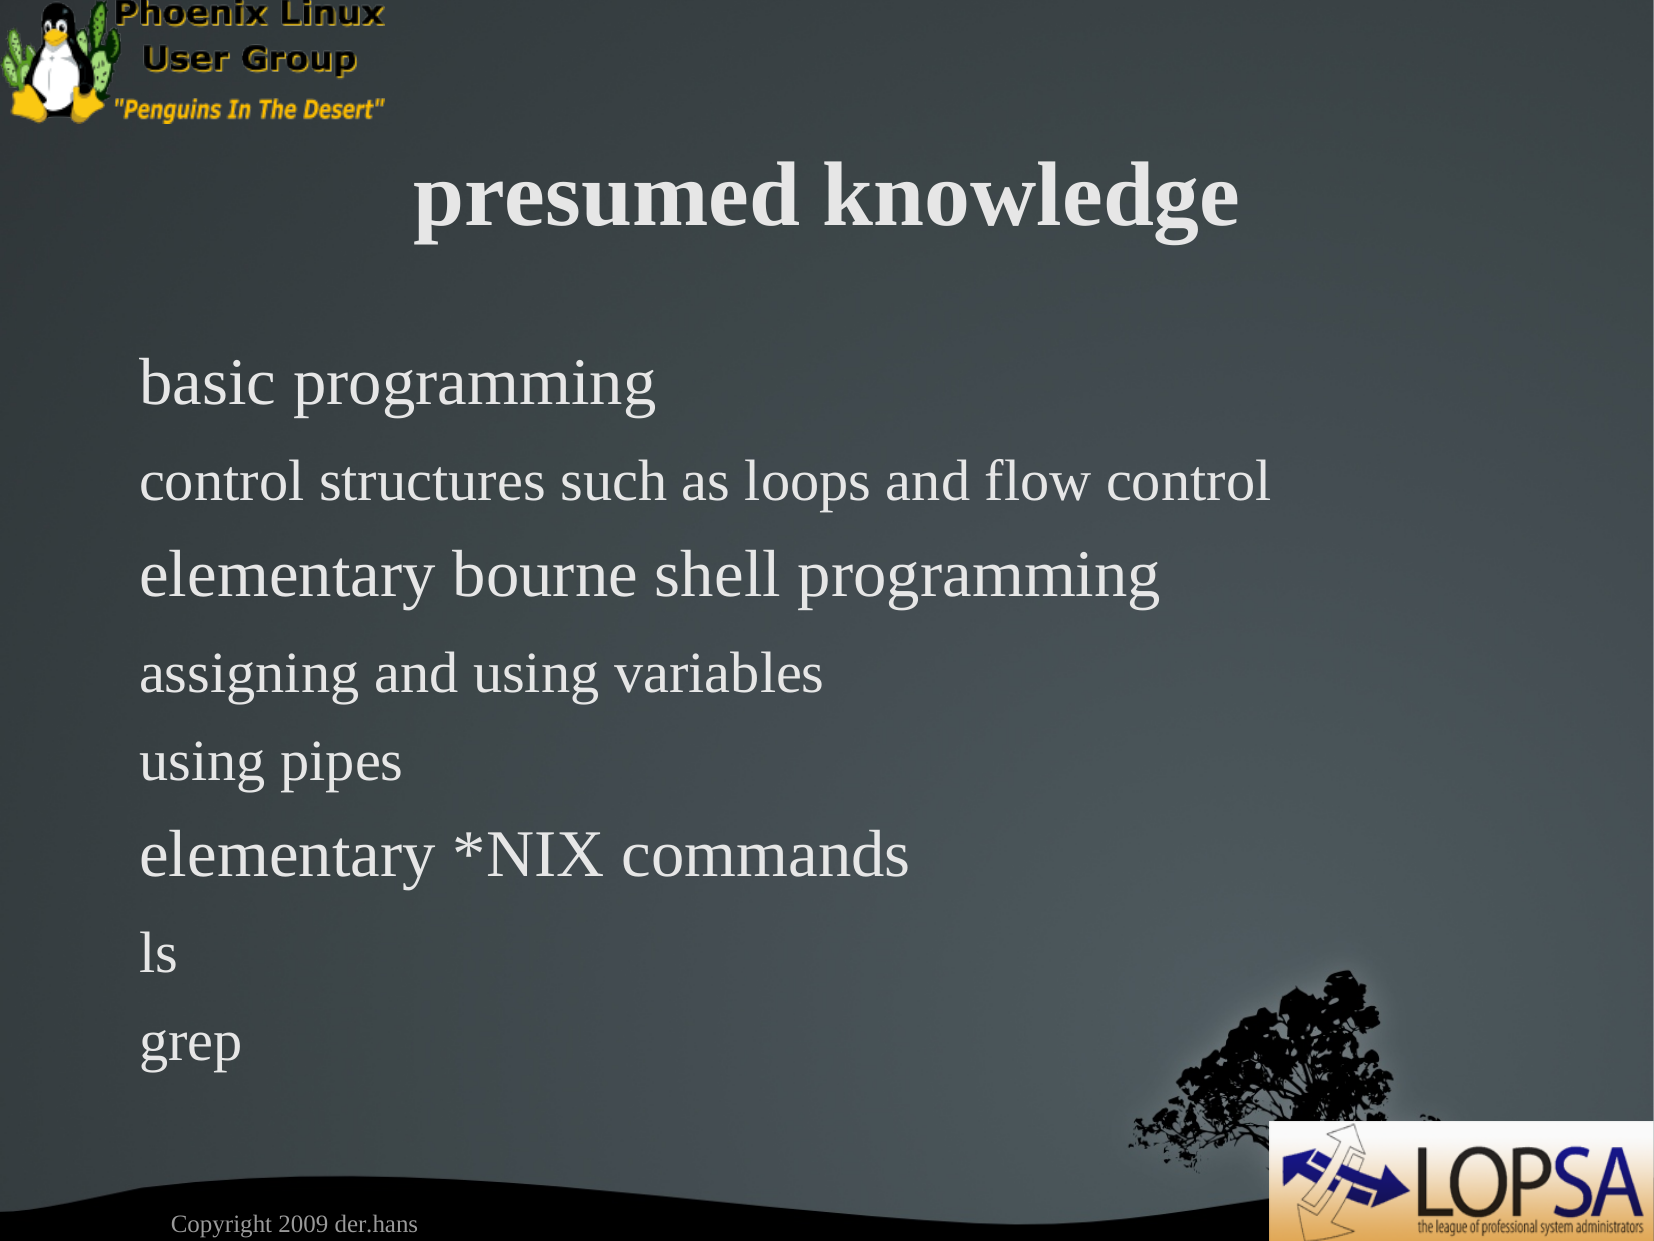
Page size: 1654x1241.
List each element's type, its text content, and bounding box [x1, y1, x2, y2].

title presumed knowledge [121, 91, 1534, 299]
picture [0, 0, 1654, 1241]
list basic programming control structures such as loops and flow control elementary bourne shell programming assigning and using variables using pipes elementary *NIX commands ls grep [121, 344, 1534, 1127]
